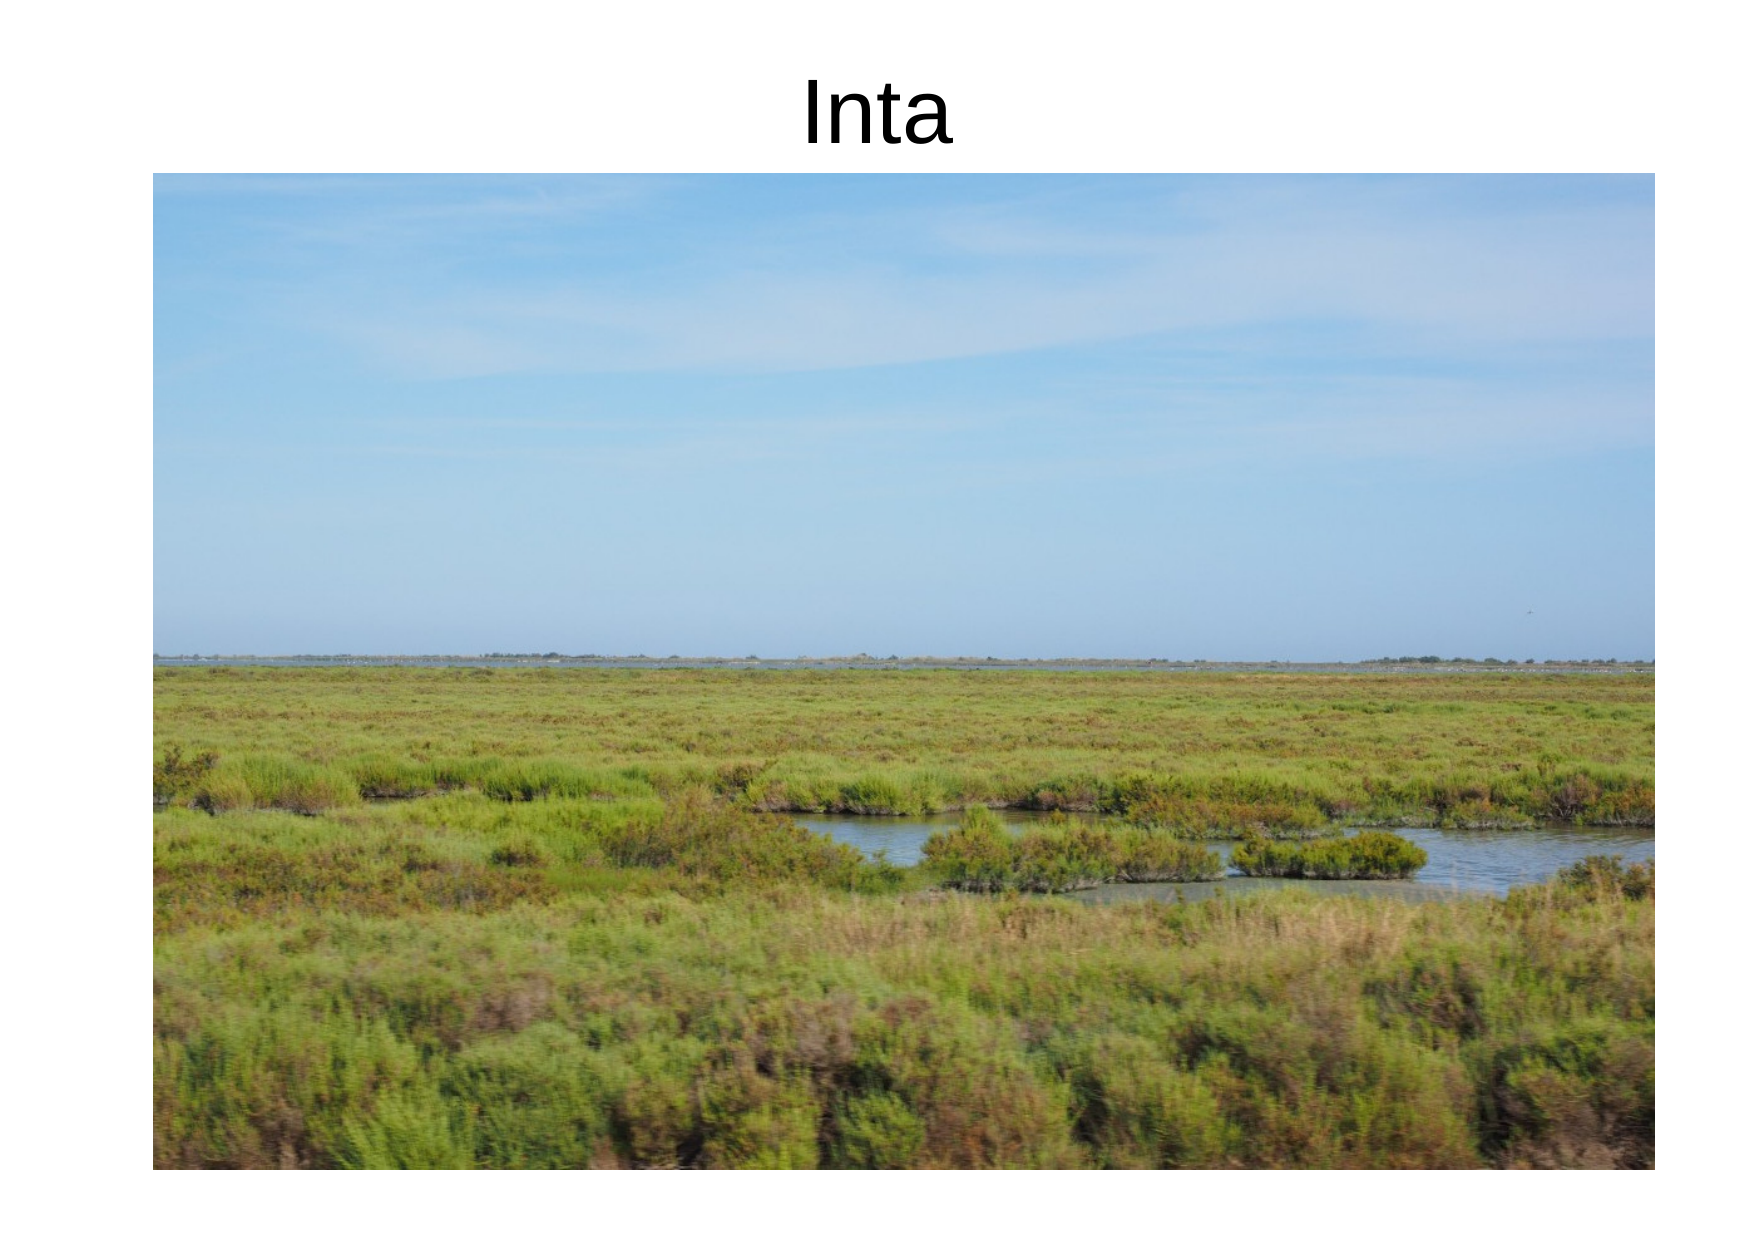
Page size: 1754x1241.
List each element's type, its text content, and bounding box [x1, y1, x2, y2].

title Inta [87, 8, 1667, 216]
picture [153, 173, 1655, 1170]
